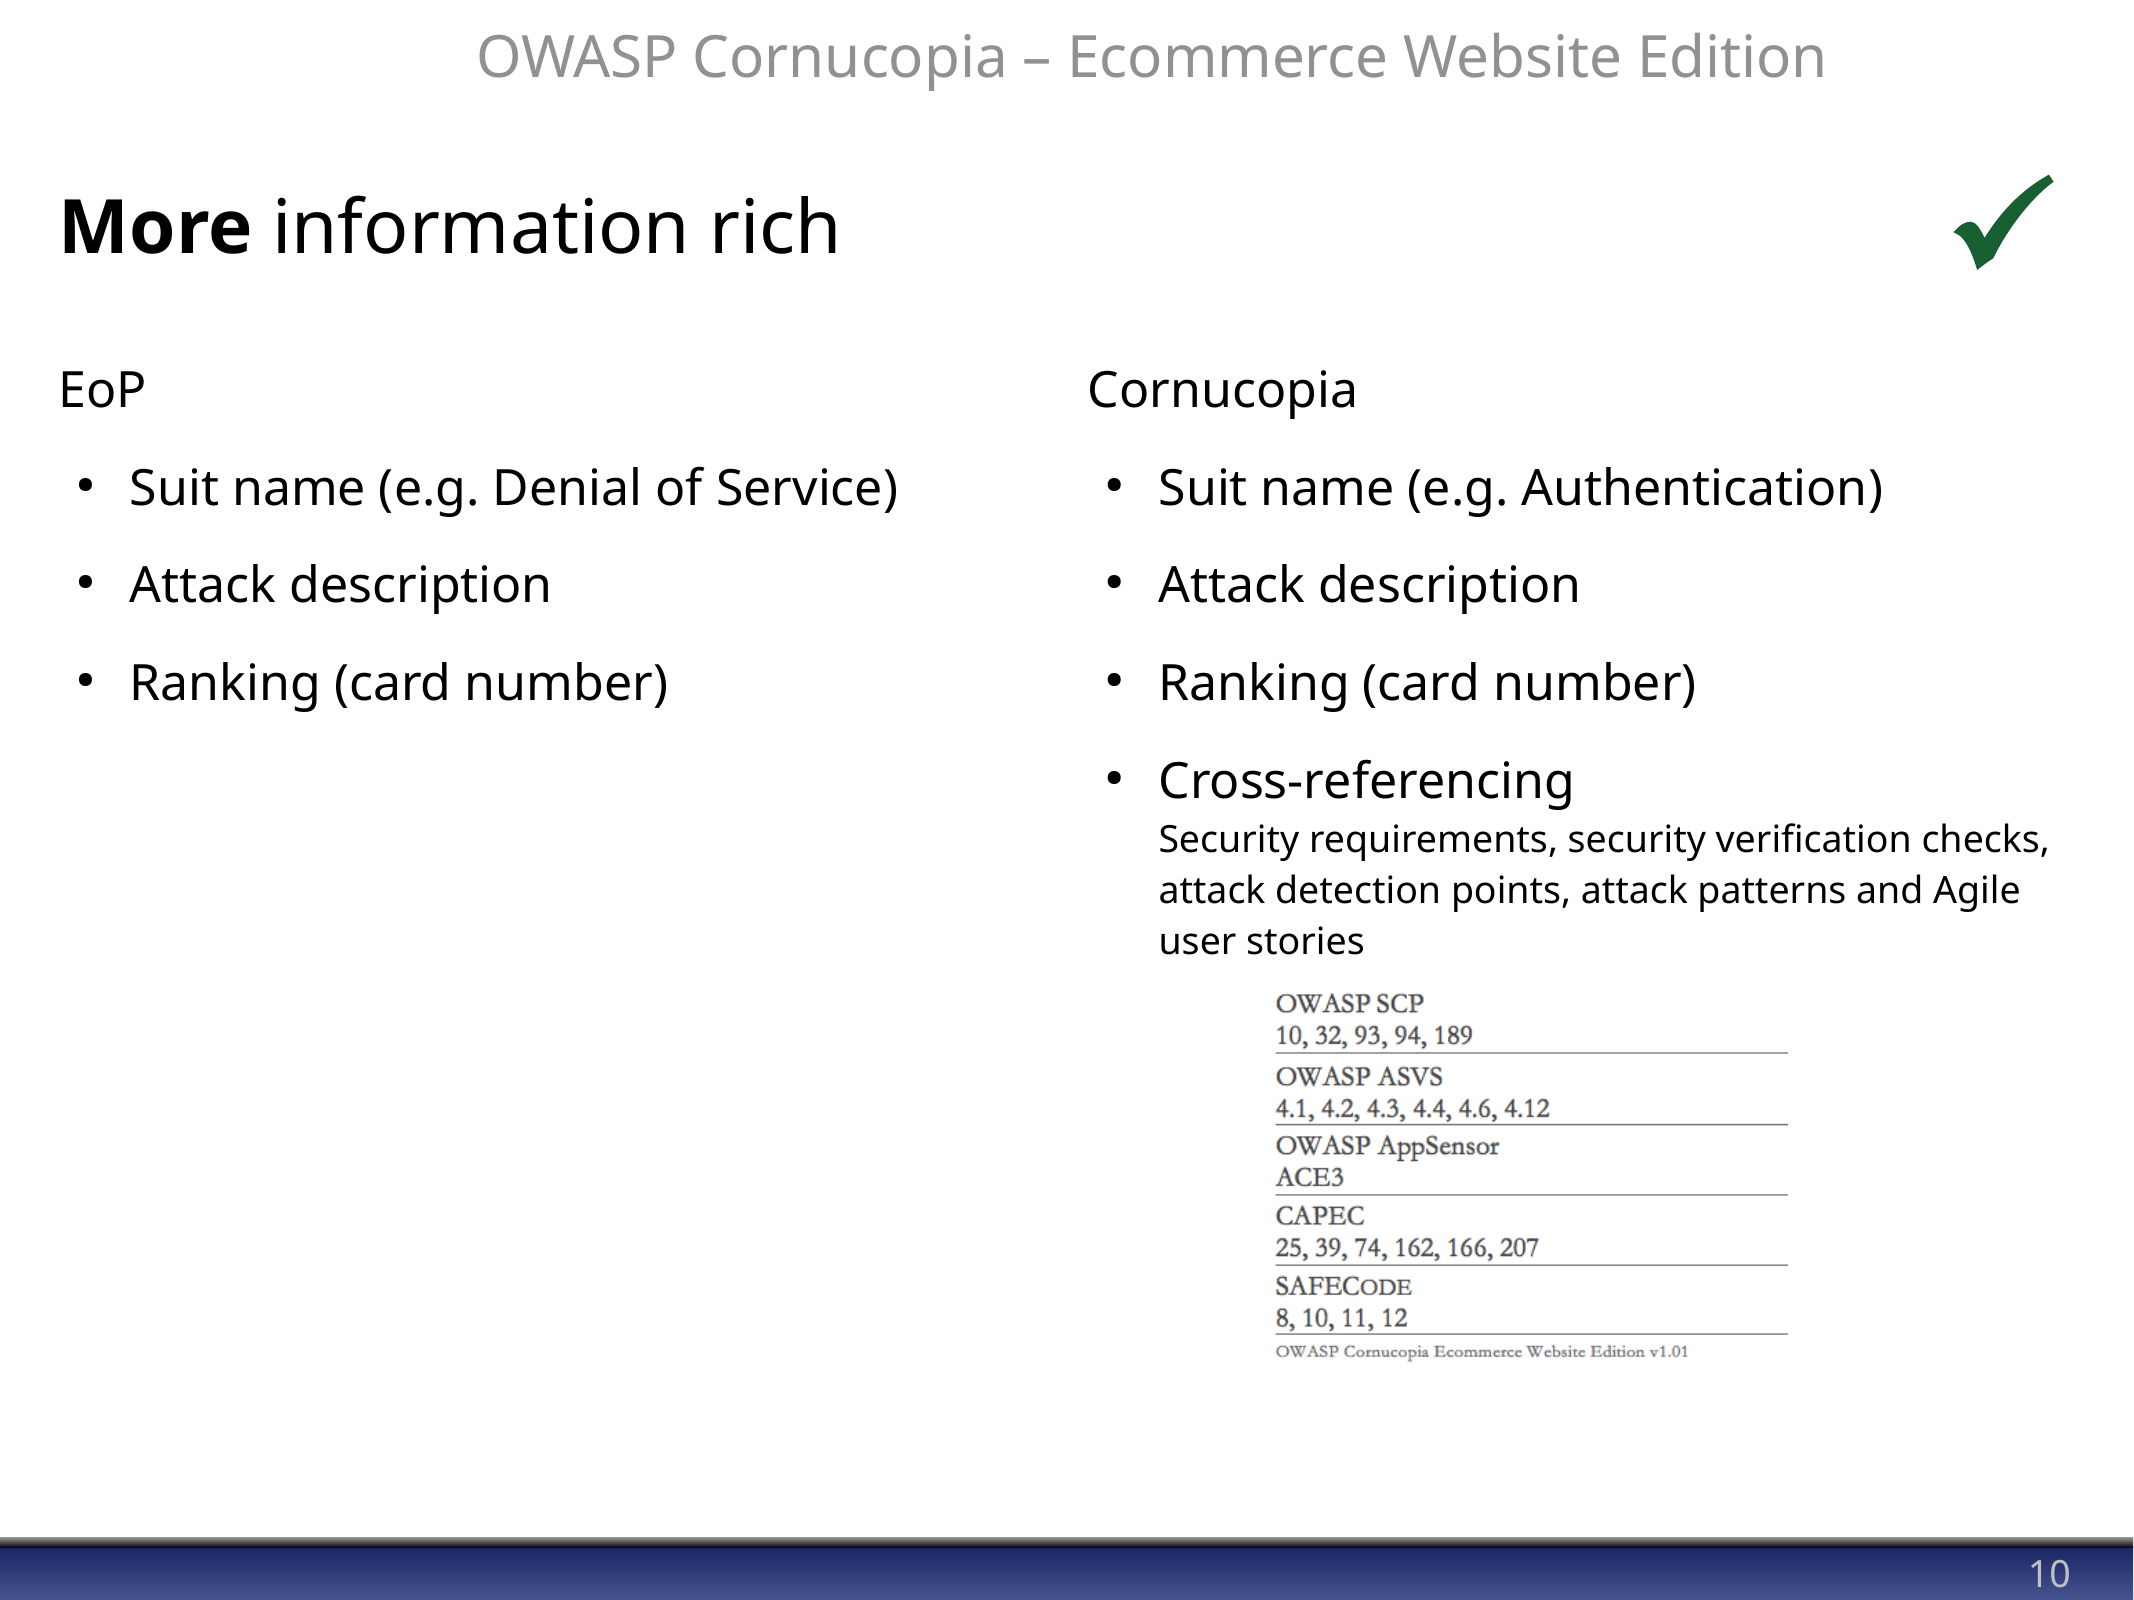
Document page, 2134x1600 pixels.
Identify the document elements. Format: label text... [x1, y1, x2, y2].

title More information rich [58, 124, 2126, 325]
picture [1251, 956, 1788, 1398]
list Cornucopia Suit name (e.g. Authentication) Attack description Ranking (card number) Cross-referencing Security requirements, security verification checks, attack detection points, attack patterns and Agile user stories [1087, 354, 2068, 975]
list ü [1730, 177, 2061, 325]
list EoP Suit name (e.g. Denial of Service) Attack description Ranking (card number) [58, 354, 1039, 1536]
